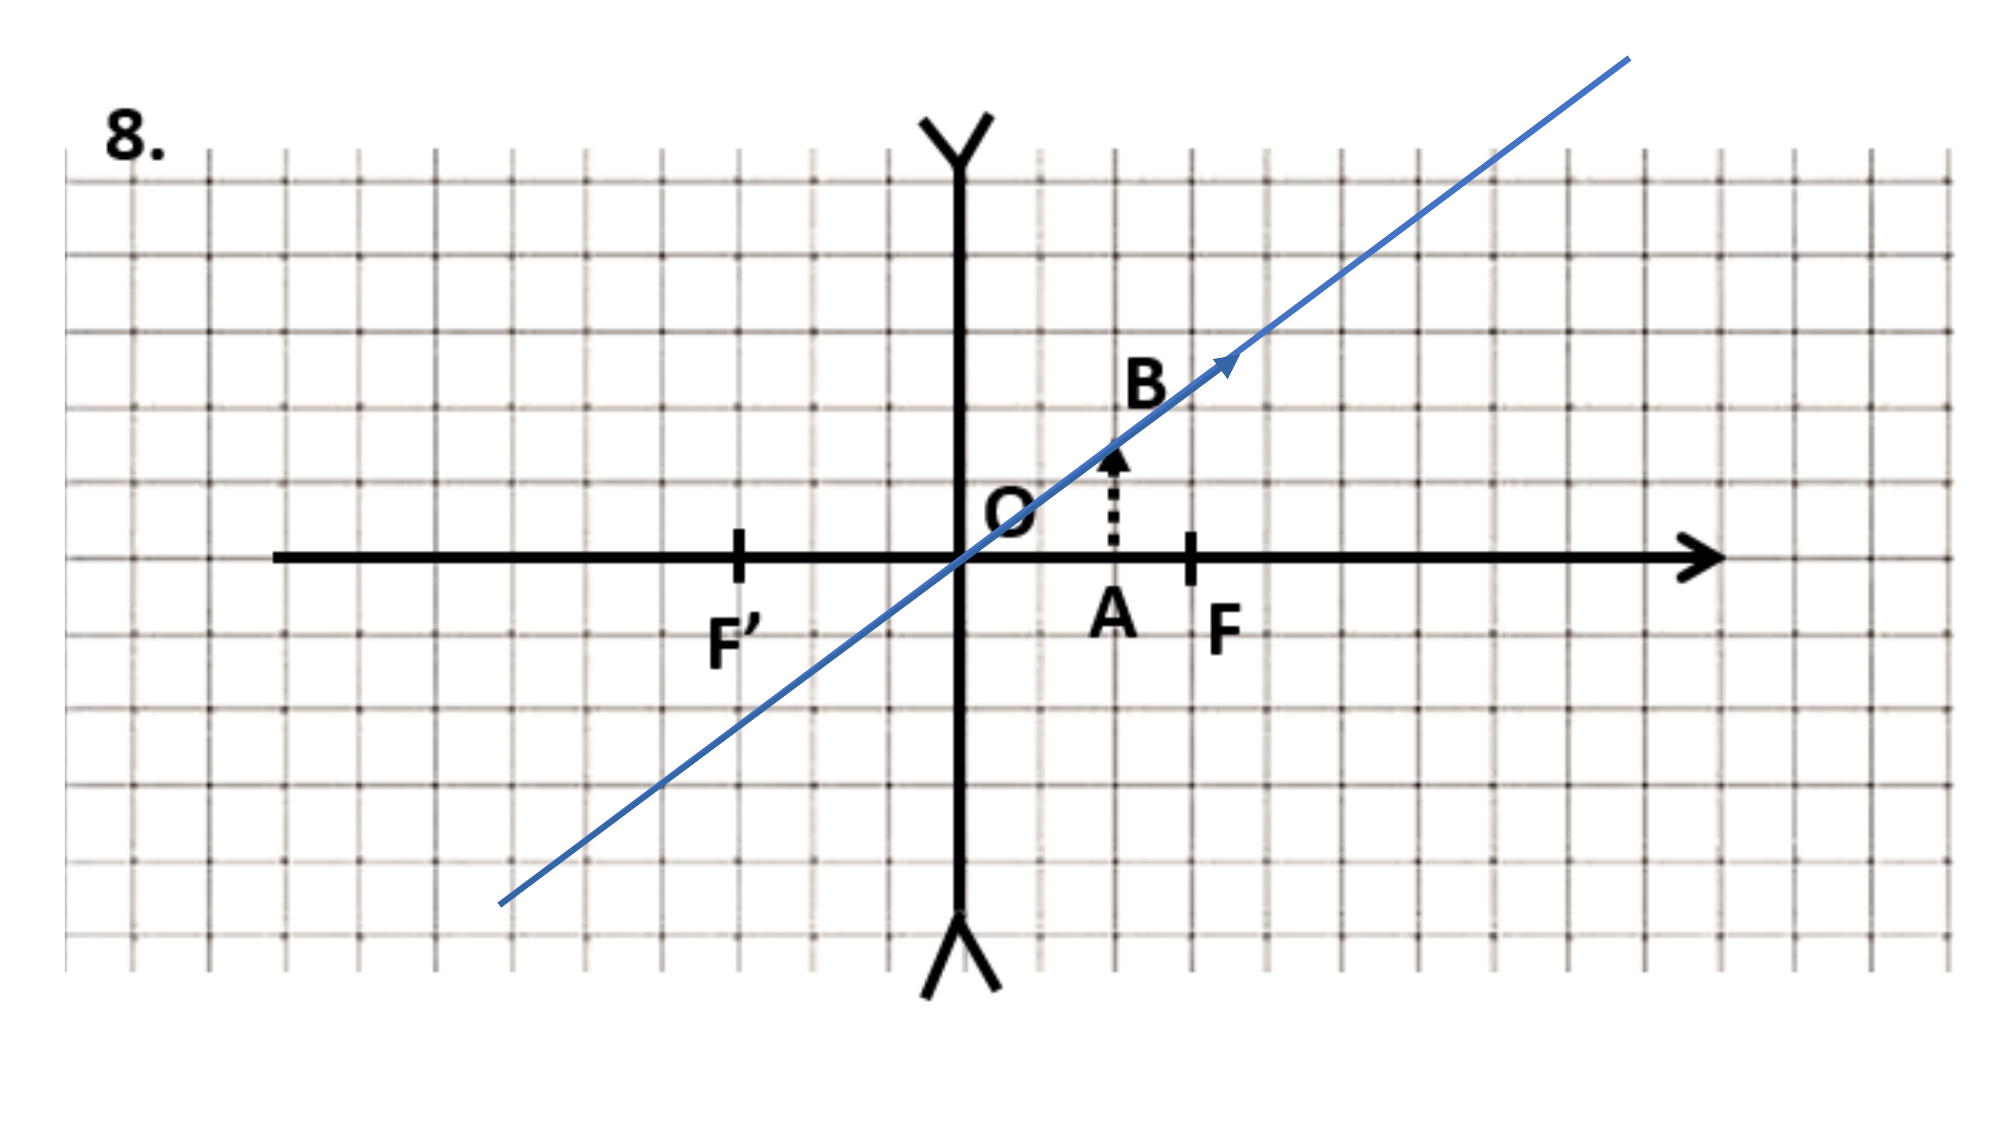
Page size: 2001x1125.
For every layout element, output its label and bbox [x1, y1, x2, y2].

picture [64, 100, 1971, 1011]
